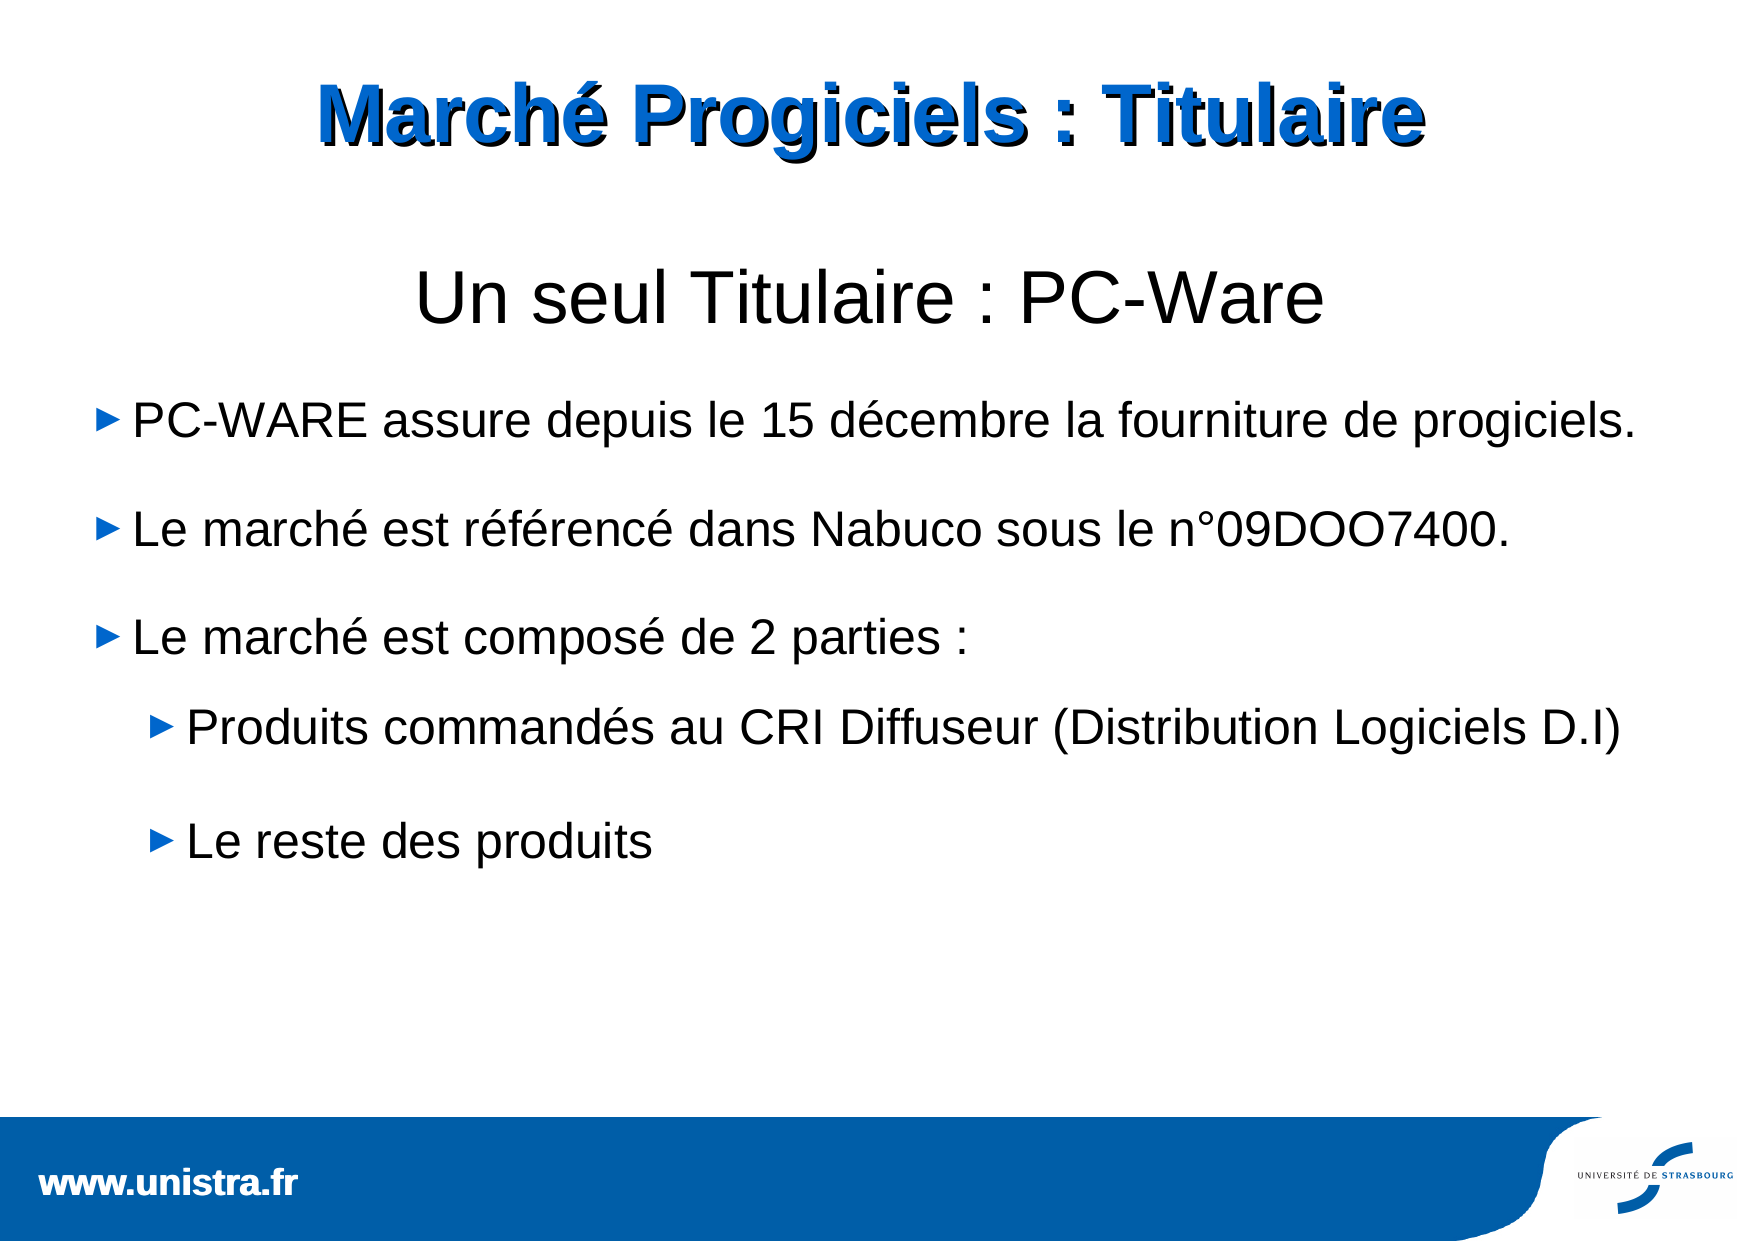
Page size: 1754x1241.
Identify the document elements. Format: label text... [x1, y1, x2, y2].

picture [0, 1115, 1737, 1241]
list Un seul Titulaire : PC-Ware PC-WARE assure depuis le 15 décembre la fourniture de progiciels. Le marché est référencé dans Nabuco sous le n°09DOO7400. Le marché est composé de 2 parties : Produits commandés au CRI Diffuseur (Distribution Logiciels D.I) Le reste des produits [88, 203, 1654, 1063]
title Marché Progiciels : Titulaire [29, 59, 1713, 160]
